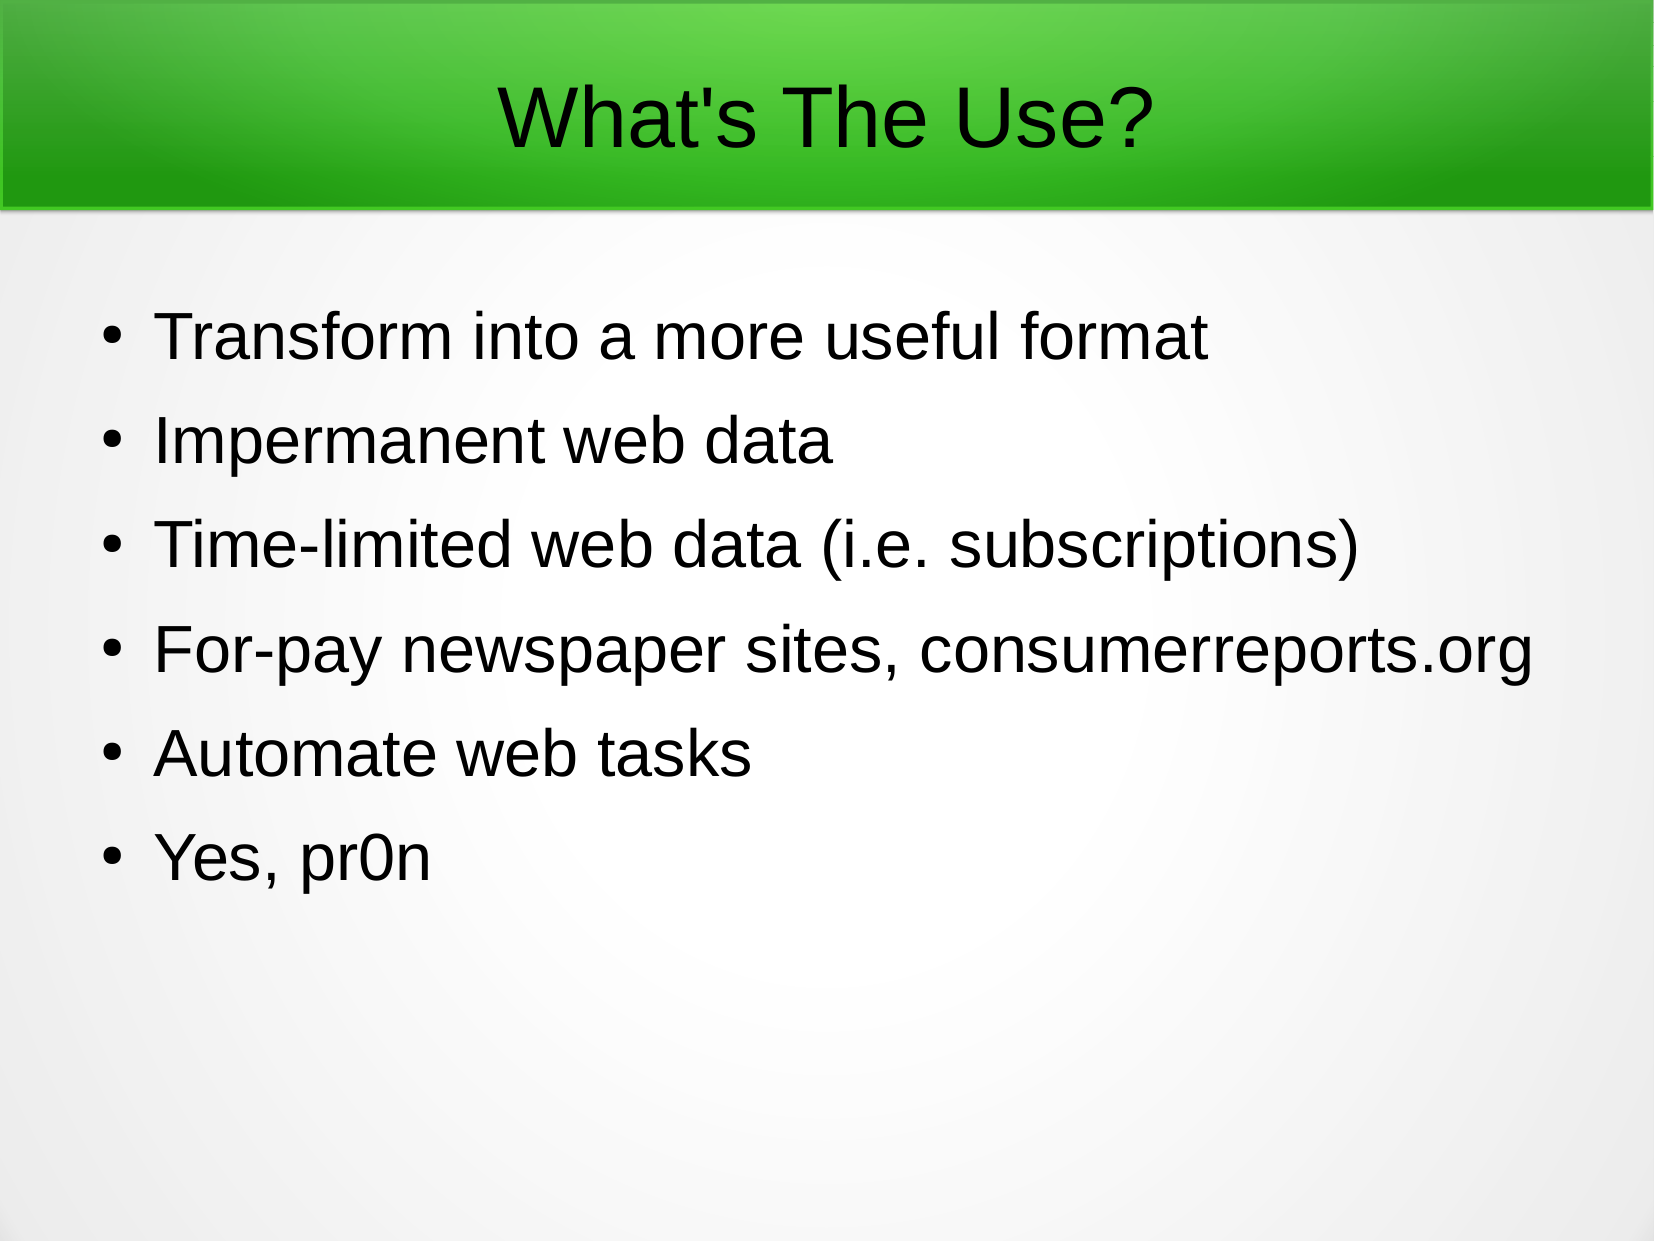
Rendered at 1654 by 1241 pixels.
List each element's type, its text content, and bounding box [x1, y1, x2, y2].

list Transform into a more useful format Impermanent web data Time-limited web data (i.e. subscriptions) For-pay newspaper sites, consumerreports.org Automate web tasks Yes, pr0n [82, 299, 1571, 1019]
title What's The Use? [82, 47, 1571, 189]
